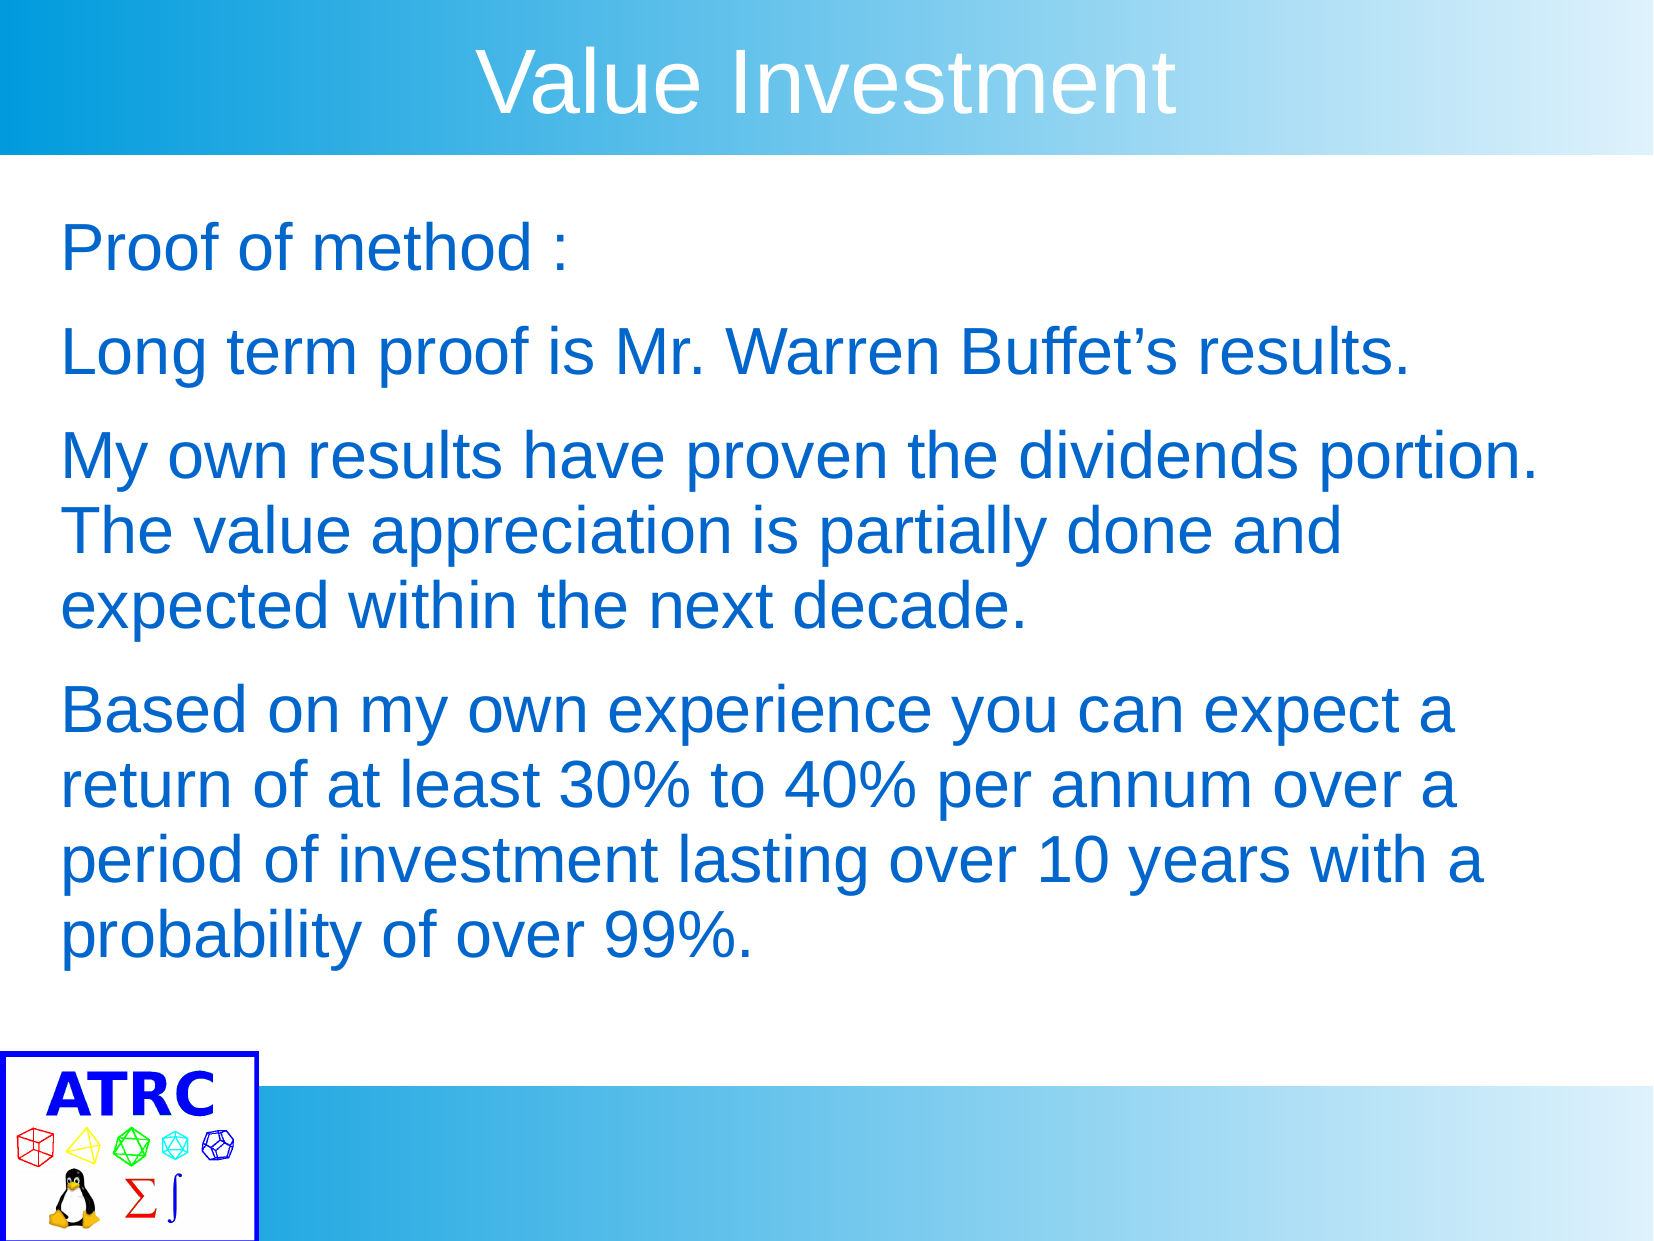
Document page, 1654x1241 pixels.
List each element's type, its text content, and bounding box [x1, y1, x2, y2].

title Value Investment [82, 30, 1571, 135]
list Proof of method : Long term proof is Mr. Warren Buffet’s results. My own results have proven the dividends portion. The value appreciation is partially done and expected within the next decade. Based on my own experience you can expect a return of at least 30% to 40% per annum over a period of investment lasting over 10 years with a probability of over 99%. [60, 210, 1549, 930]
picture [0, 1051, 259, 1241]
